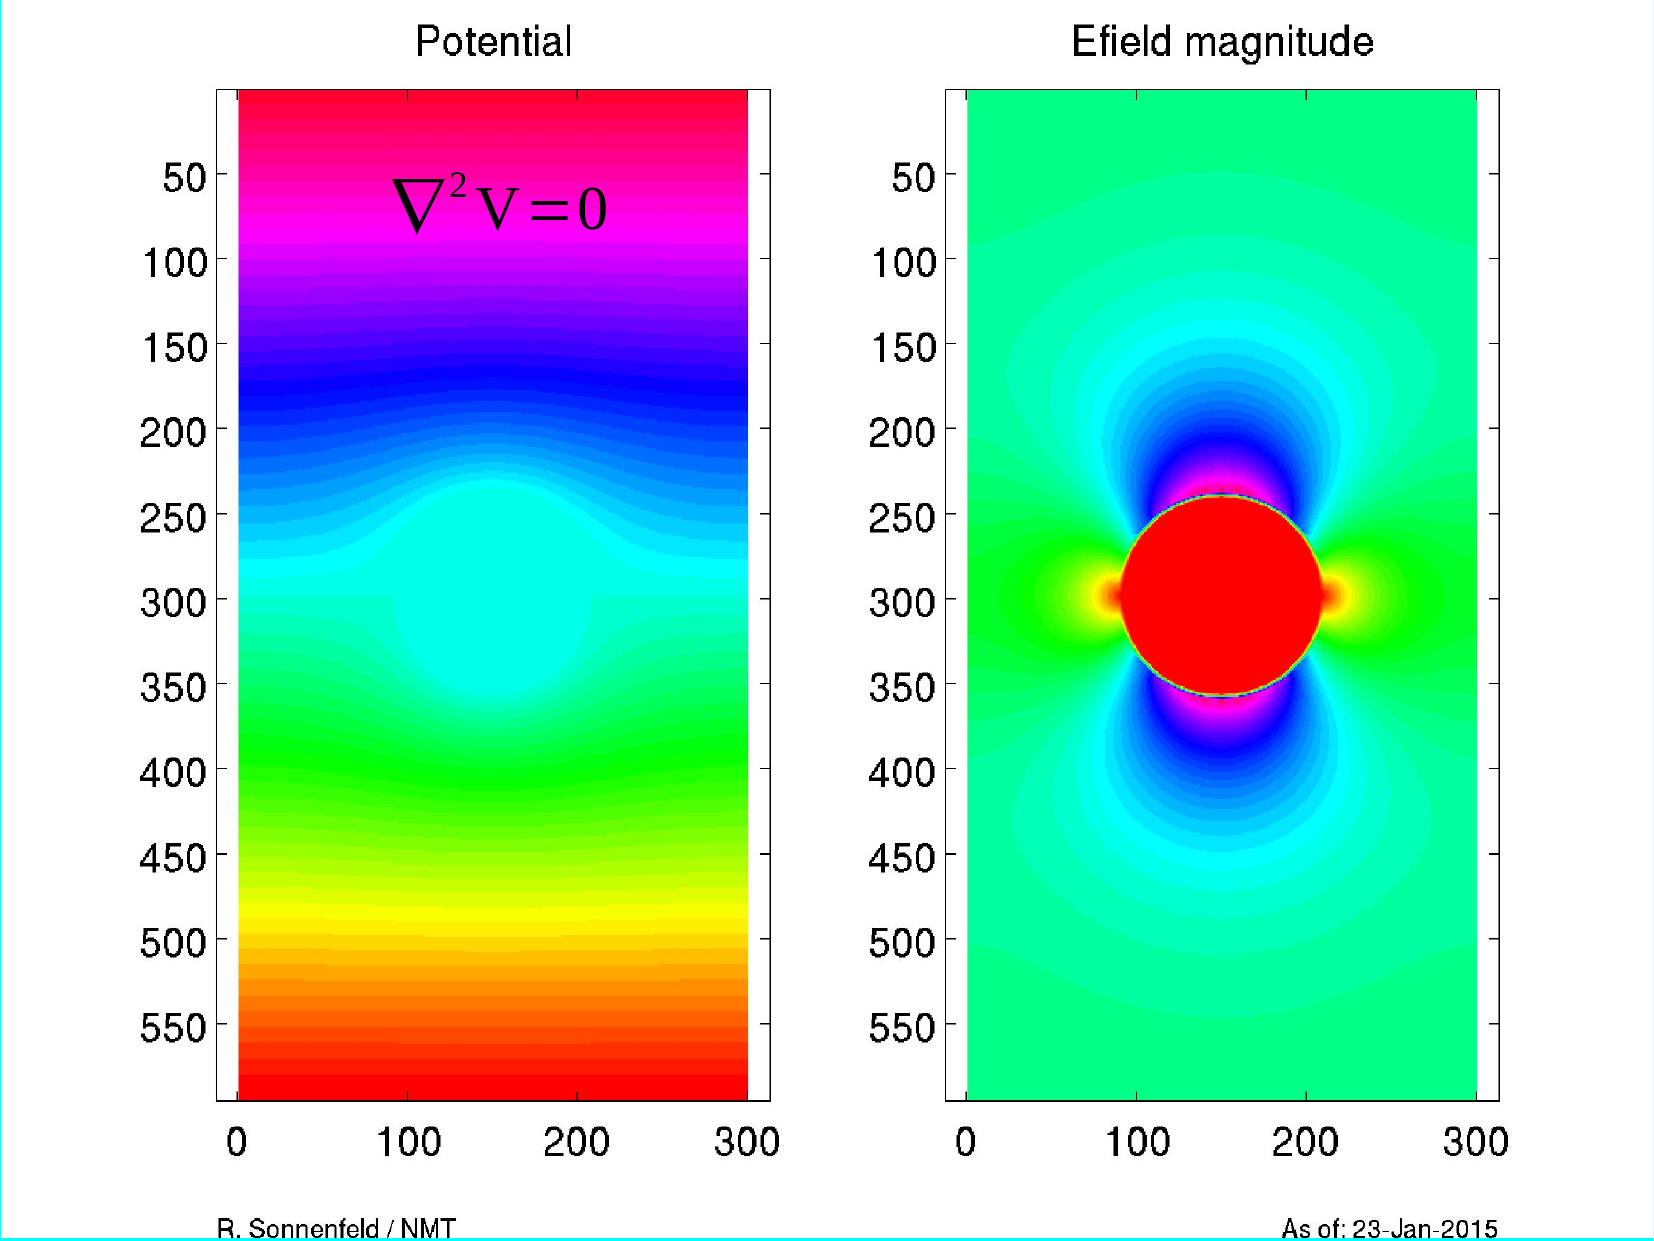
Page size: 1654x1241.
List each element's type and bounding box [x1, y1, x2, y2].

chart [383, 165, 616, 243]
picture [0, 0, 1654, 1241]
